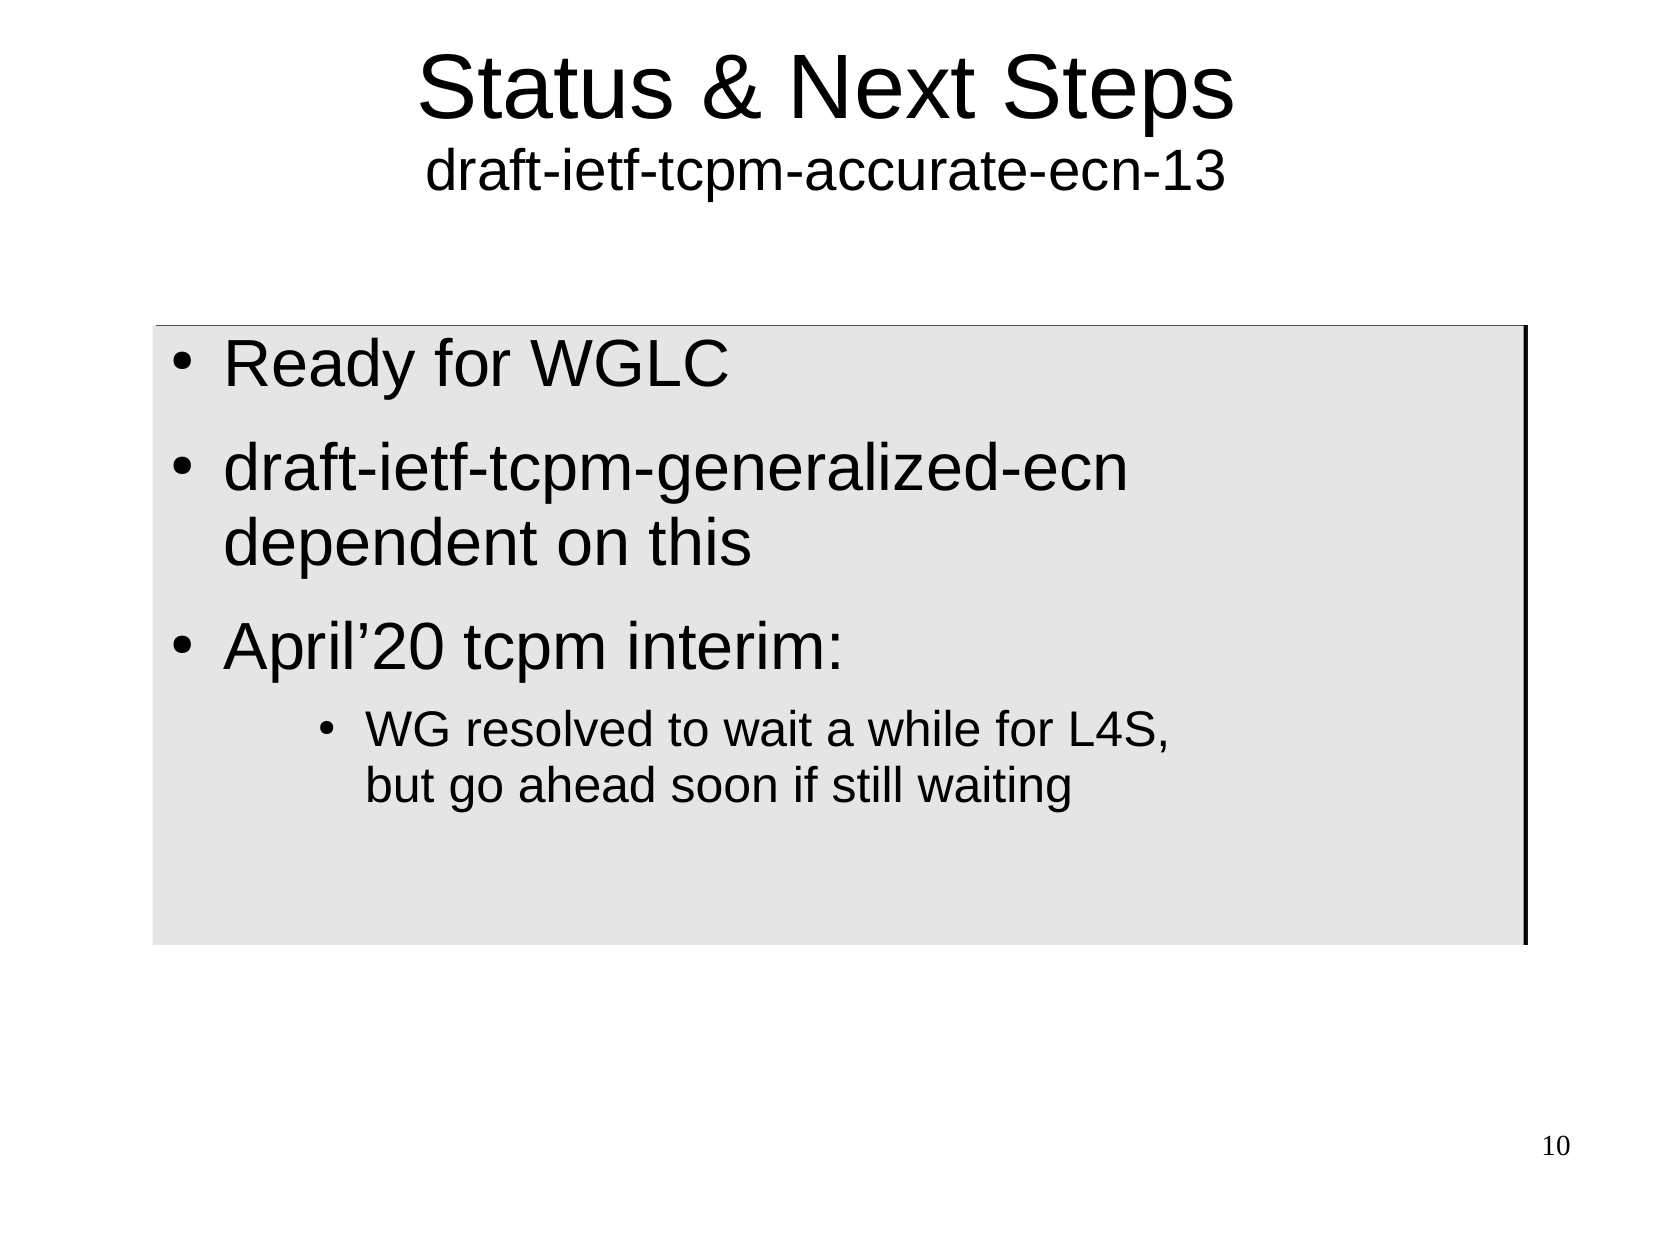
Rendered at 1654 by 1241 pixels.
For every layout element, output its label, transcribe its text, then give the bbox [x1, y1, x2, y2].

title Status & Next Steps draft-ietf-tcpm-accurate-ecn-13 [82, 35, 1571, 203]
list Ready for WGLC draft-ietf-tcpm-generalized-ecn dependent on this April’20 tcpm interim: WG resolved to wait a while for L4S, but go ahead soon if still waiting [152, 325, 1524, 945]
